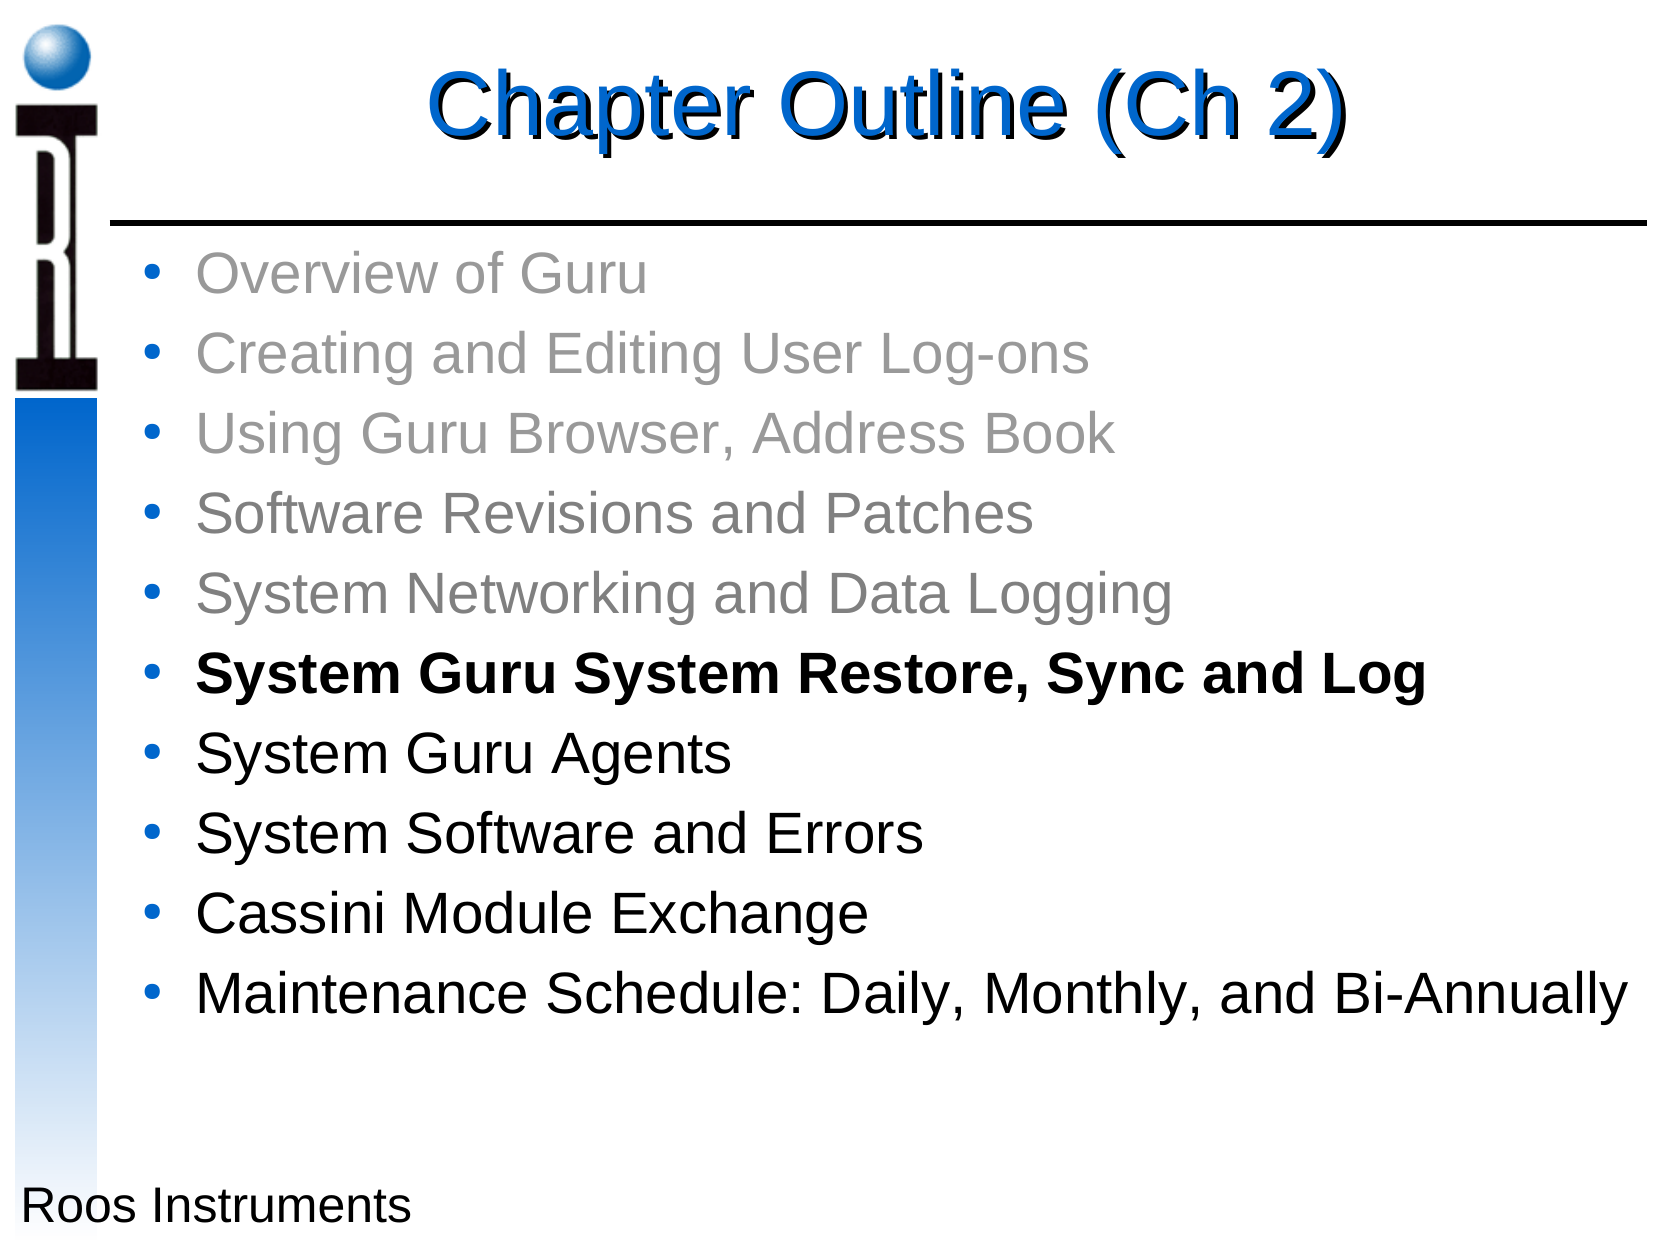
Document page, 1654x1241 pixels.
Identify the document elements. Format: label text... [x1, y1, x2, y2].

title Chapter Outline (Ch 2) [121, 0, 1654, 208]
list Overview of Guru Creating and Editing User Log-ons Using Guru Browser, Address Book Software Revisions and Patches System Networking and Data Logging System Guru System Restore, Sync and Log System Guru Agents System Software and Errors Cassini Module Exchange Maintenance Schedule: Daily, Monthly, and Bi-Annually [124, 240, 1654, 1104]
picture [11, 20, 103, 398]
